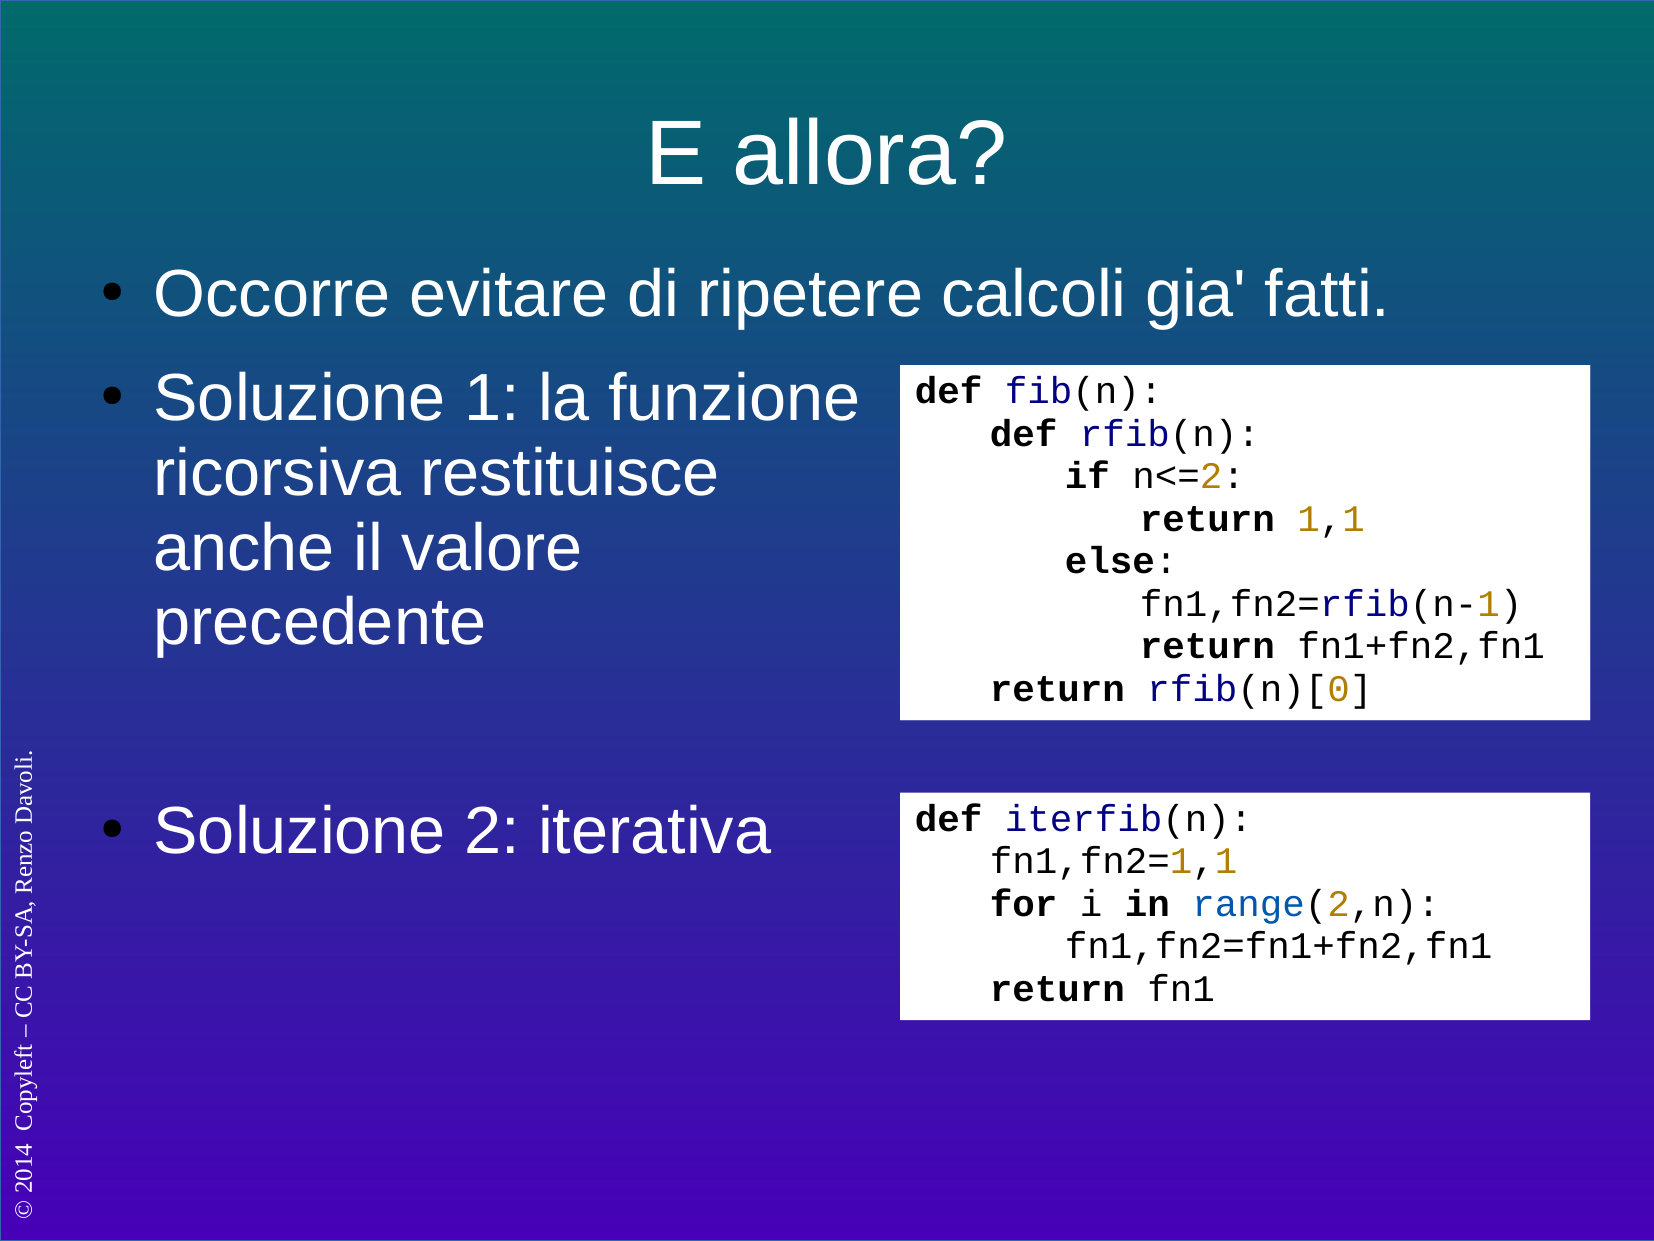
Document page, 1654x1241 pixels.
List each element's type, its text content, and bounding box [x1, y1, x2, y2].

title E allora? [82, 49, 1571, 255]
text_box def fib(n): def rfib(n): if n<=2: return 1,1 else: fn1,fn2=rfib(n-1) return fn1+fn2,fn1 return rfib(n)[0] [900, 365, 1591, 721]
text_box def iterfib(n): fn1,fn2=1,1 for i in range(2,n): fn1,fn2=fn1+fn2,fn1 return fn1 [900, 792, 1591, 1021]
list Occorre evitare di ripetere calcoli gia' fatti. [82, 255, 1571, 976]
list Soluzione 1: la funzione ricorsiva restituisce anche il valore precedente Soluzione 2: iterativa [82, 360, 871, 1021]
